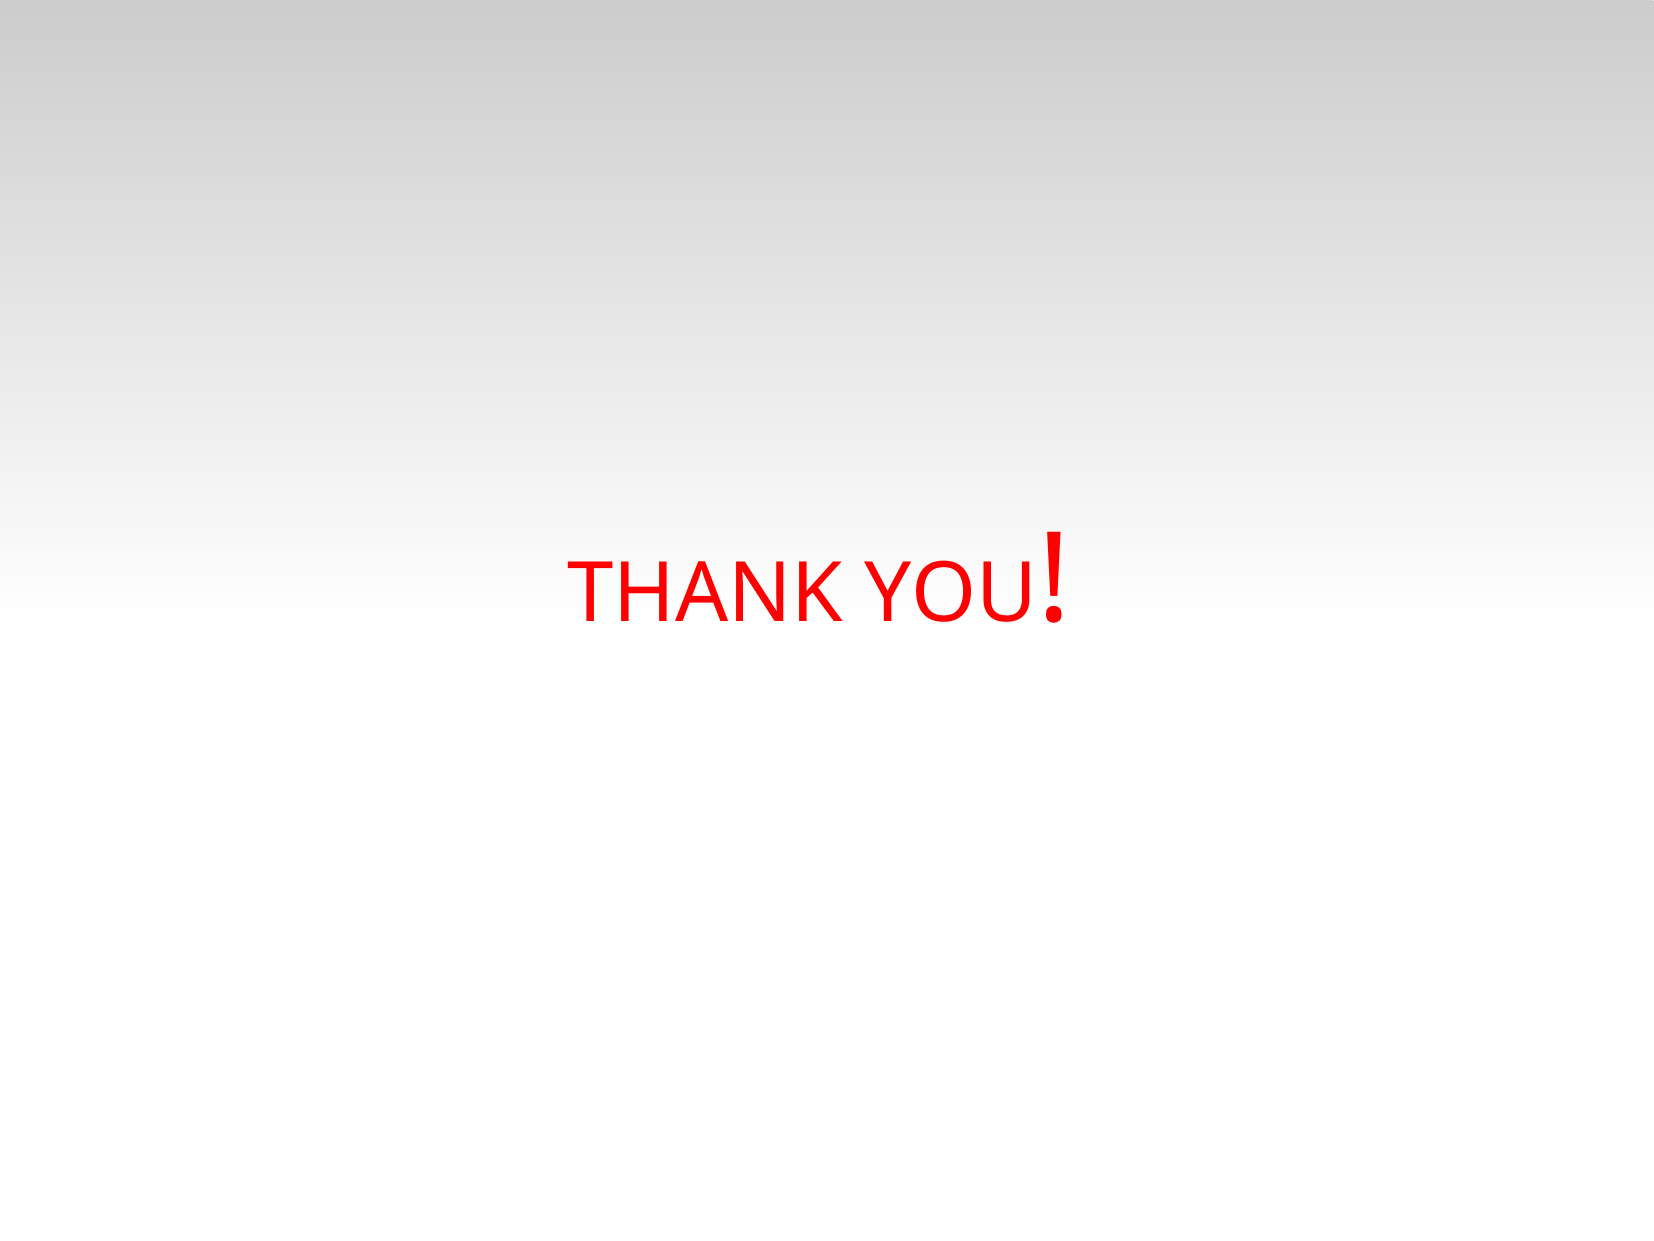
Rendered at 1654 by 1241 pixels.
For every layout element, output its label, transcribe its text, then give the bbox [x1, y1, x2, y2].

text_box THANK YOU! [221, 472, 1418, 675]
